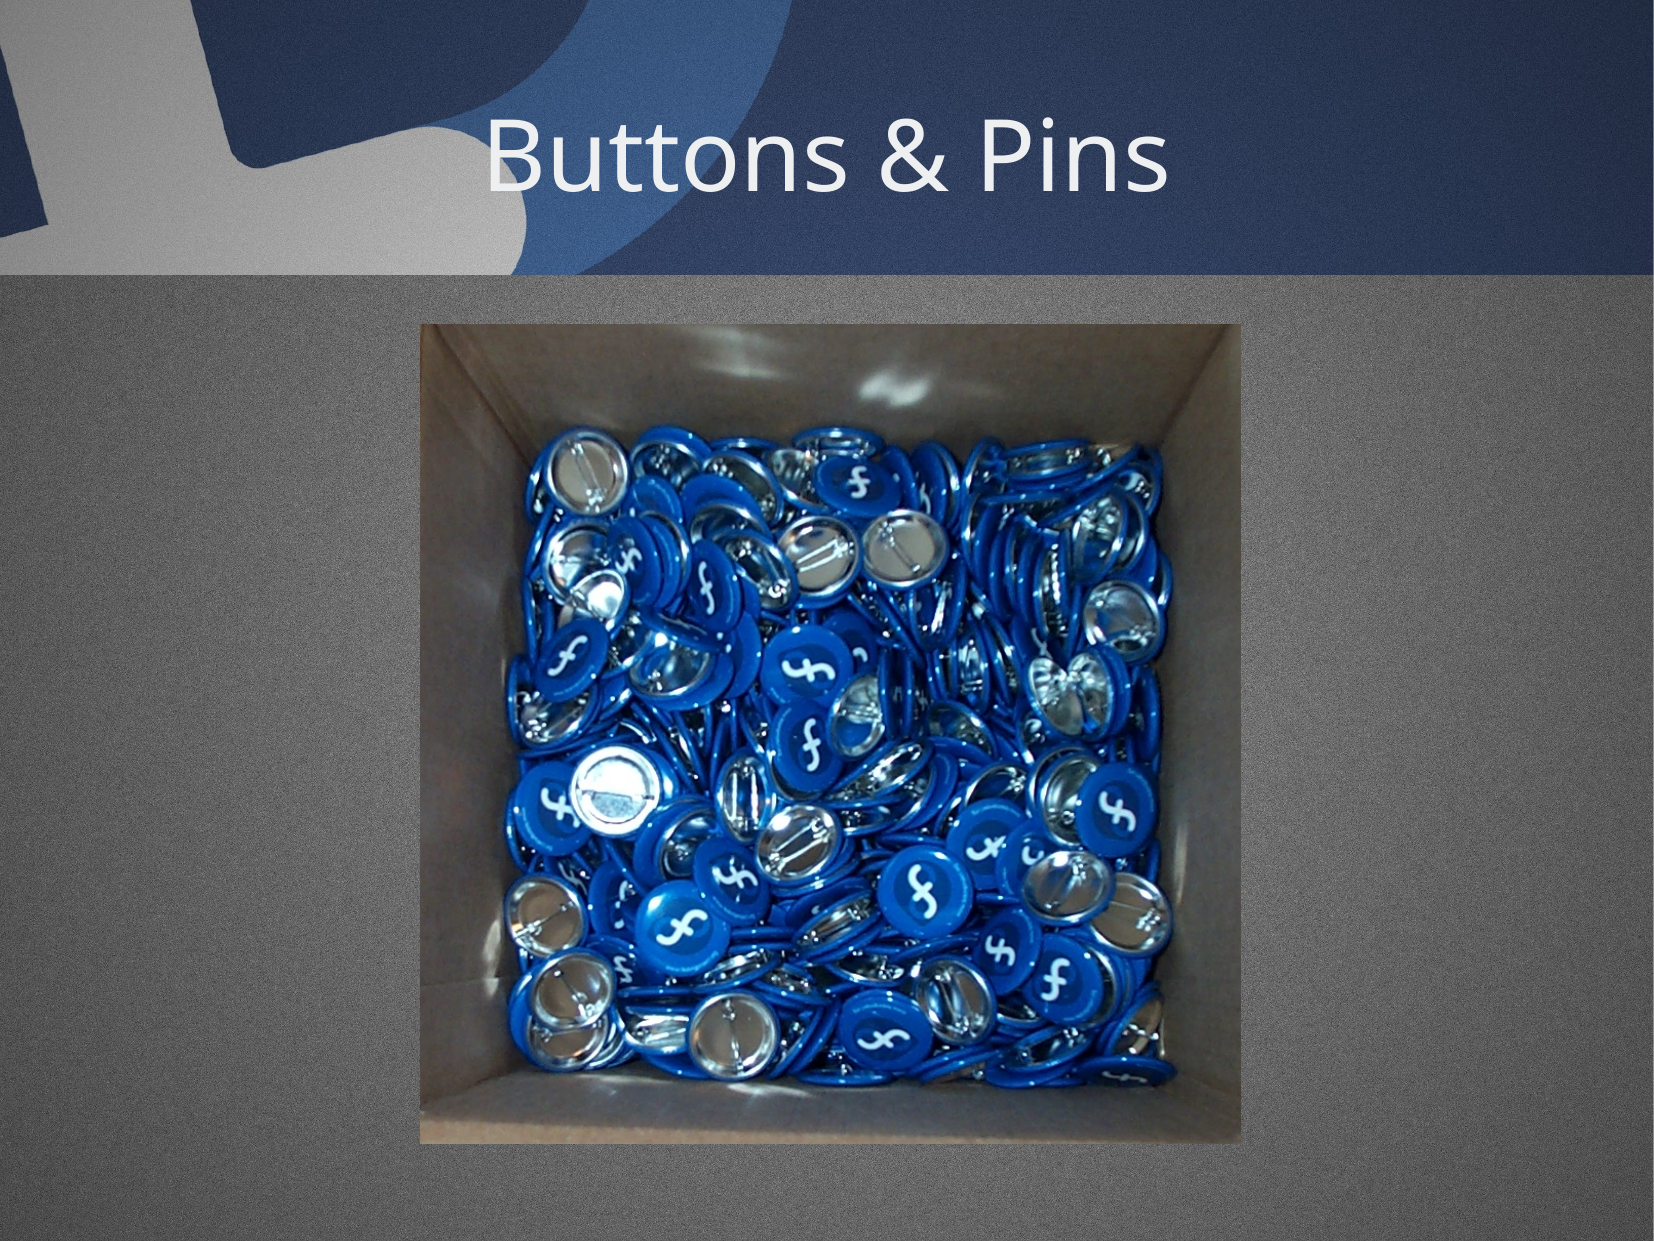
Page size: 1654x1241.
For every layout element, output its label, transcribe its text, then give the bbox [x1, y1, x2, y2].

title Buttons & Pins [82, 49, 1571, 257]
picture [0, 0, 1654, 1241]
